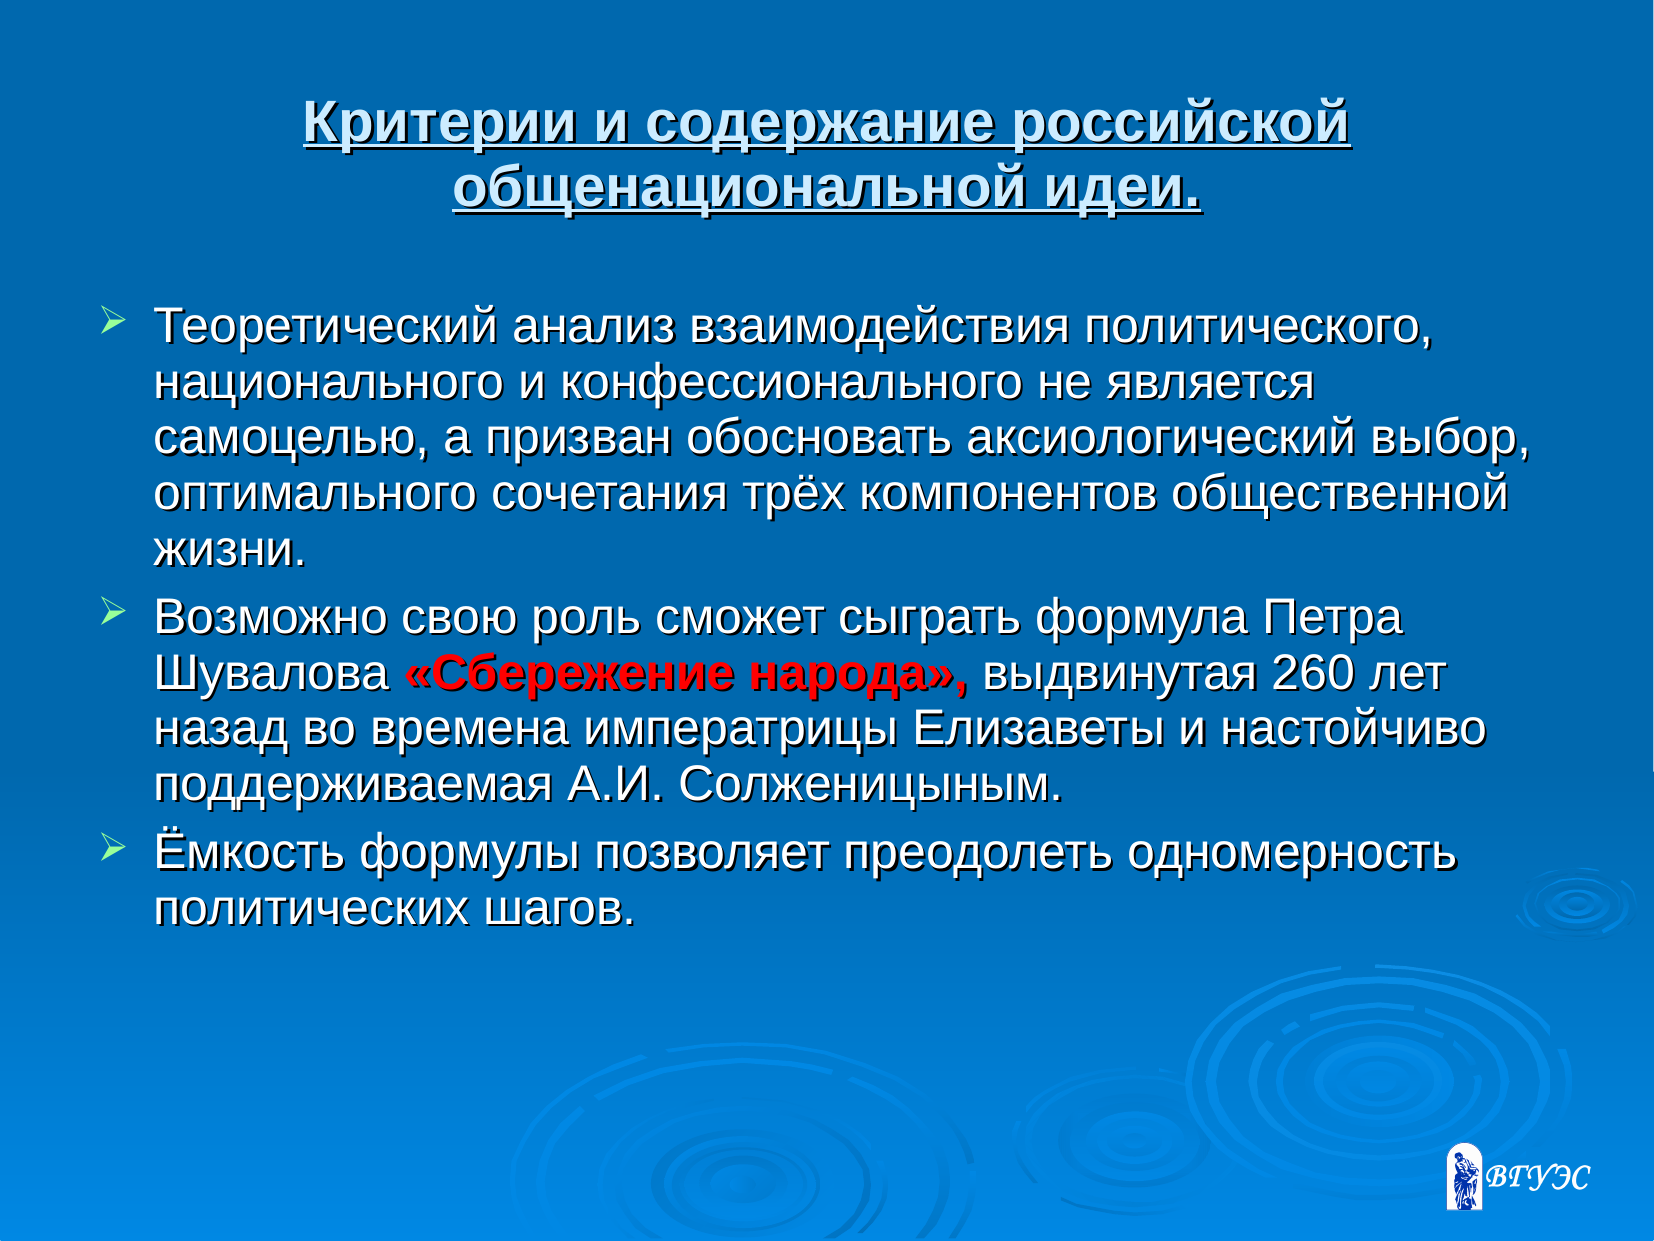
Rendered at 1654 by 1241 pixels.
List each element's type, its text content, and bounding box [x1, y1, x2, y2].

picture [1446, 1142, 1592, 1211]
title Критерии и содержание российской общенациональной идеи. [82, 50, 1571, 257]
list Теоретический анализ взаимодействия политического, национального и конфессионального не является самоцелью, а призван обосновать аксиологический выбор, оптимального сочетания трёх компонентов общественной жизни. Возможно свою роль сможет сыграть формула Петра Шувалова «Сбережение народа», выдвинутая 260 лет назад во времена императрицы Елизаветы и настойчиво поддерживаемая А.И. Солженицыным. Ёмкость формулы позволяет преодолеть одномерность политических шагов. [82, 289, 1571, 1108]
